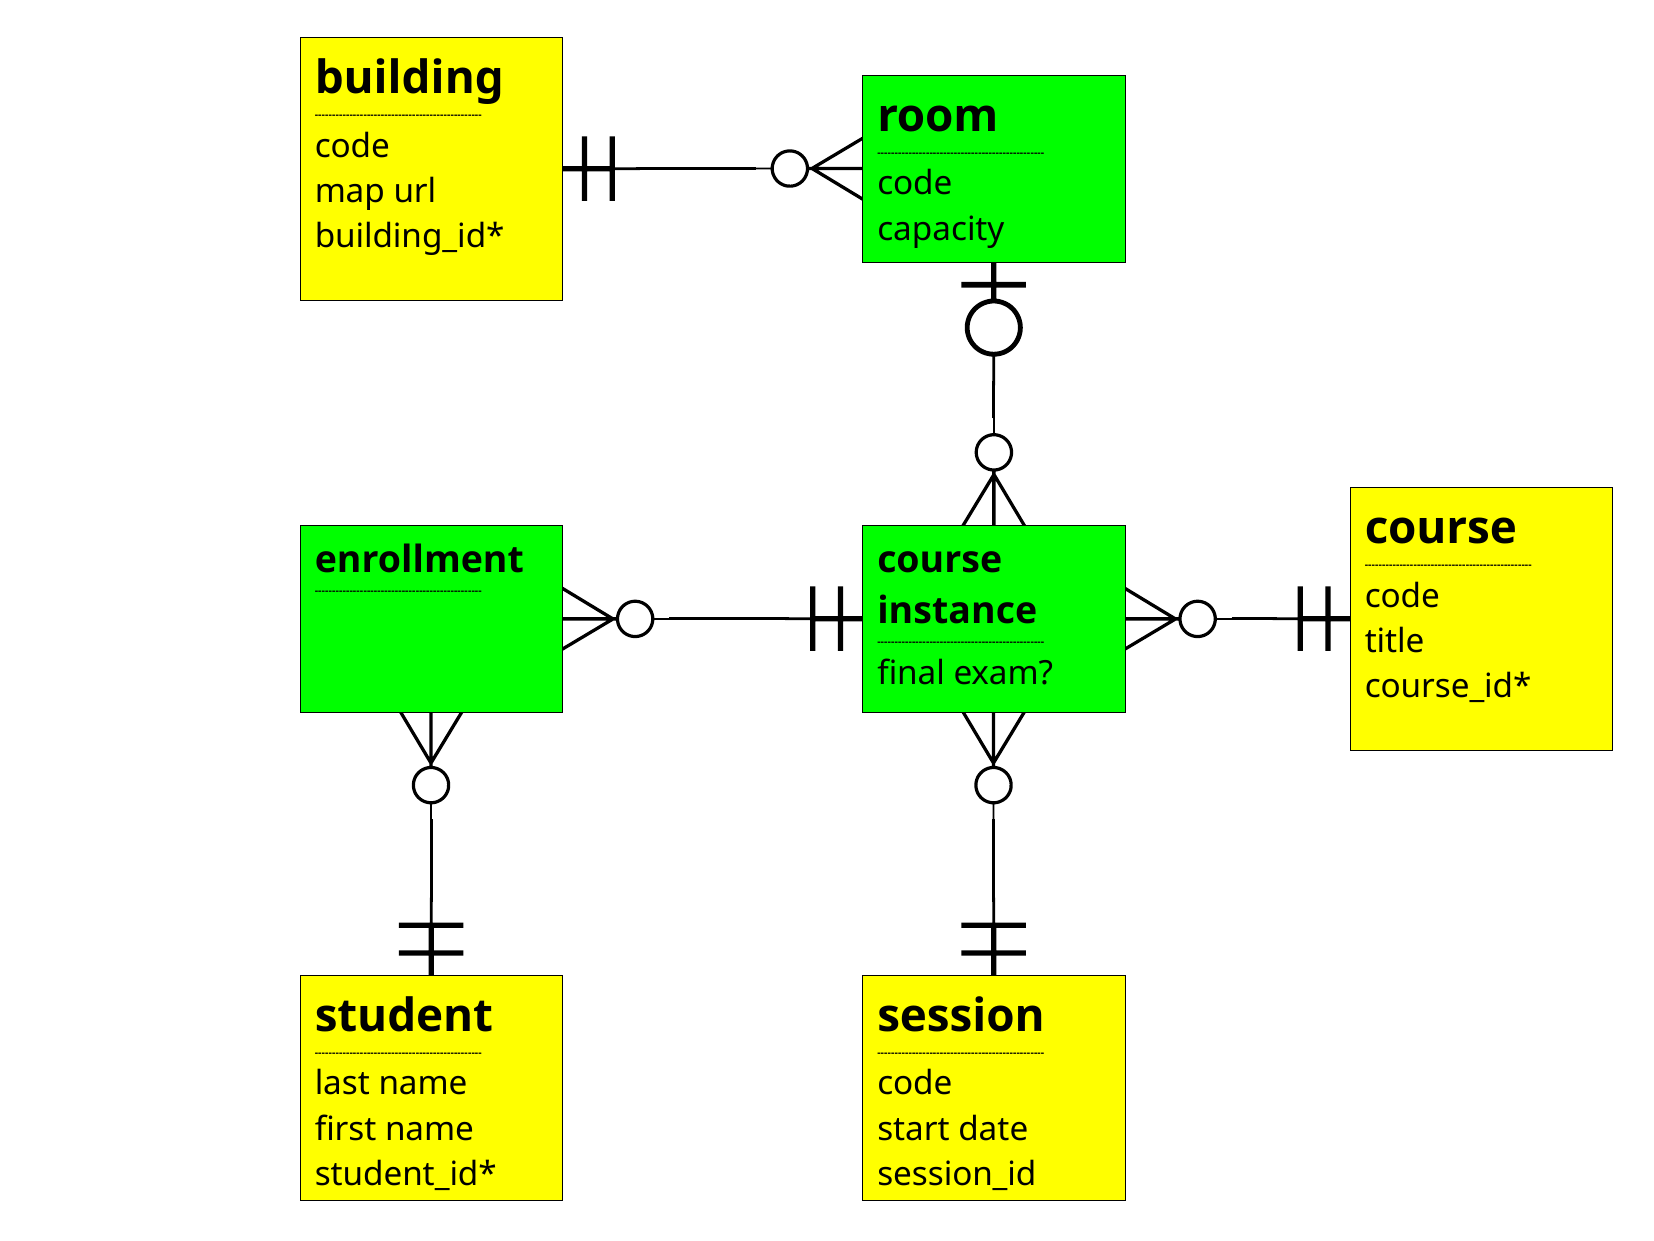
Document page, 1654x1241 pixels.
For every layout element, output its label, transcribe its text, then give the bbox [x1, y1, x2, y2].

text_box building ------------------------------------------------ code map url building_id* [300, 37, 563, 301]
text_box student ------------------------------------------------ last name first name student_id* [300, 975, 563, 1201]
text_box course instance ------------------------------------------------ final exam? [862, 525, 1126, 713]
text_box session ------------------------------------------------ code start date session_id [862, 975, 1126, 1201]
text_box enrollment ------------------------------------------------ [300, 525, 563, 713]
text_box room ------------------------------------------------ code capacity [862, 75, 1126, 263]
text_box course ------------------------------------------------ code title course_id* [1350, 487, 1613, 751]
